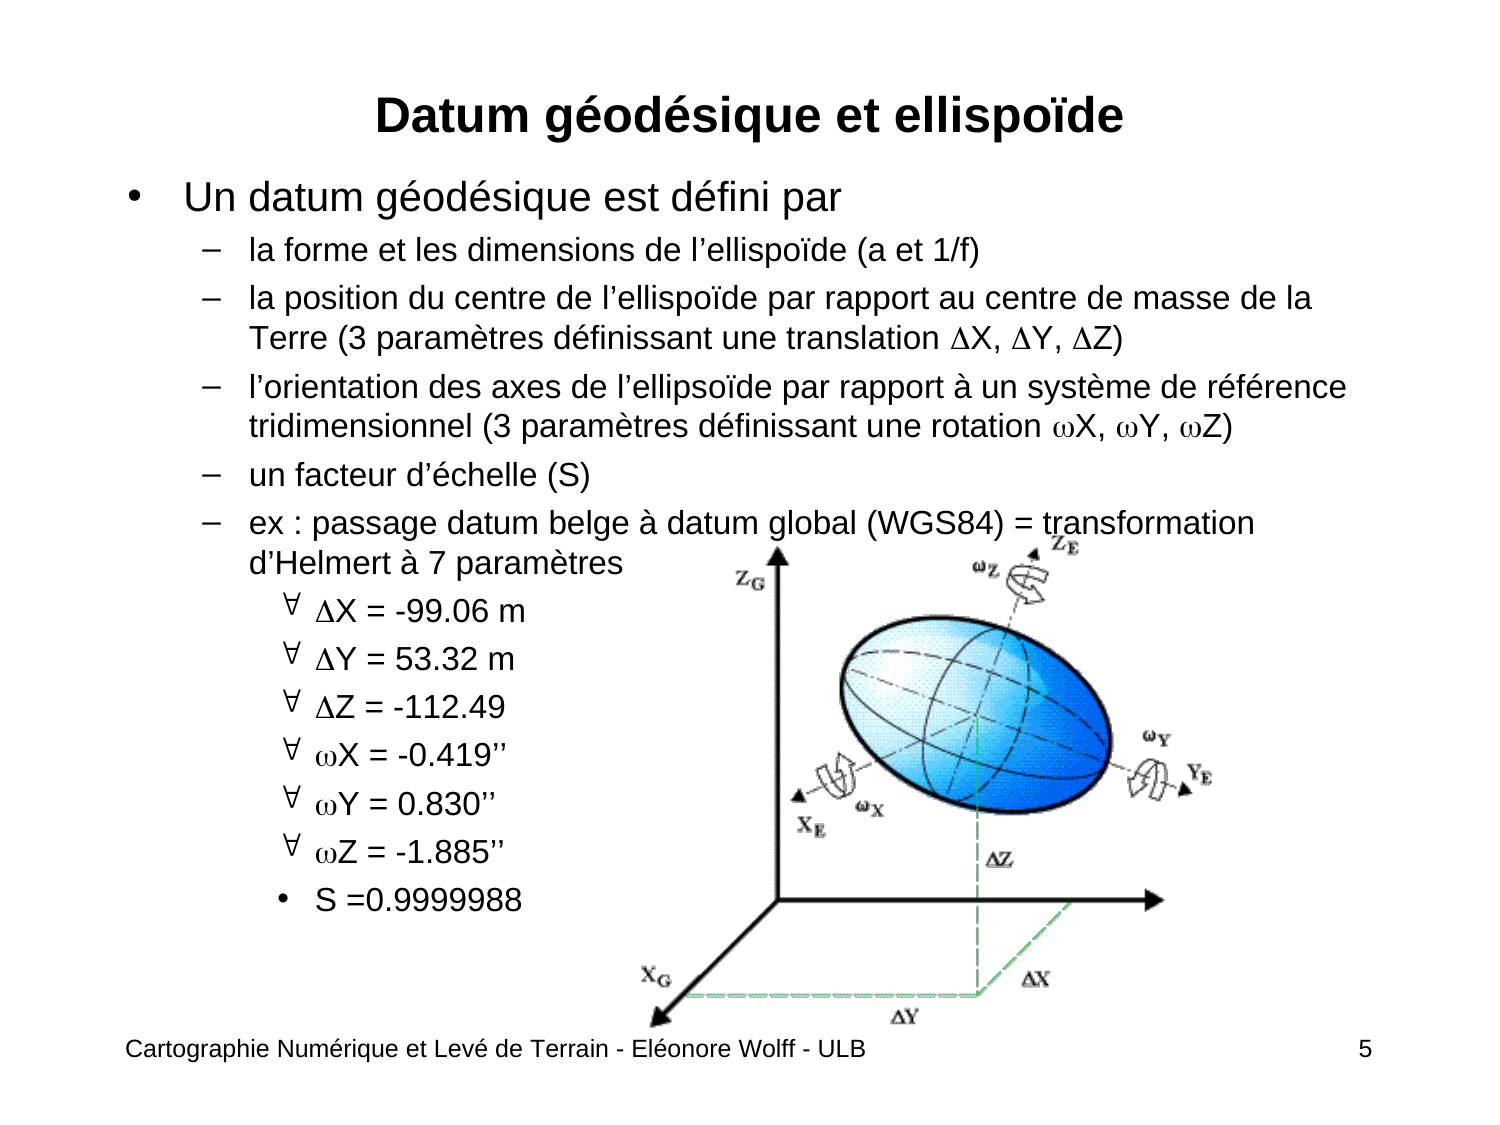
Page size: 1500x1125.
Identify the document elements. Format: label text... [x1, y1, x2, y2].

picture [633, 494, 1233, 1084]
text_box Cartographie Numérique et Levé de Terrain - Eléonore Wolff - ULB [110, 1024, 1271, 1100]
title Datum géodésique et ellispoïde [112, 68, 1388, 157]
text_box <number> [1279, 1024, 1388, 1100]
list Un datum géodésique est défini par la forme et les dimensions de l’ellispoïde (a et 1/f)‏ la position du centre de l’ellispoïde par rapport au centre de masse de la Terre (3 paramètres définissant une translation X, Y, Z)‏ l’orientation des axes de l’ellipsoïde par rapport à un système de référence tridimensionnel (3 paramètres définissant une rotation X, Y, Z)‏ un facteur d’échelle (S)‏ ex : passage datum belge à datum global (WGS84) = transformation d’Helmert à 7 paramètres X = -99.06 m Y = 53.32 m Z = -112.49 X = -0.419’’ Y = 0.830’’ Z = -1.885’’ S =0.9999988 [112, 162, 1388, 1013]
